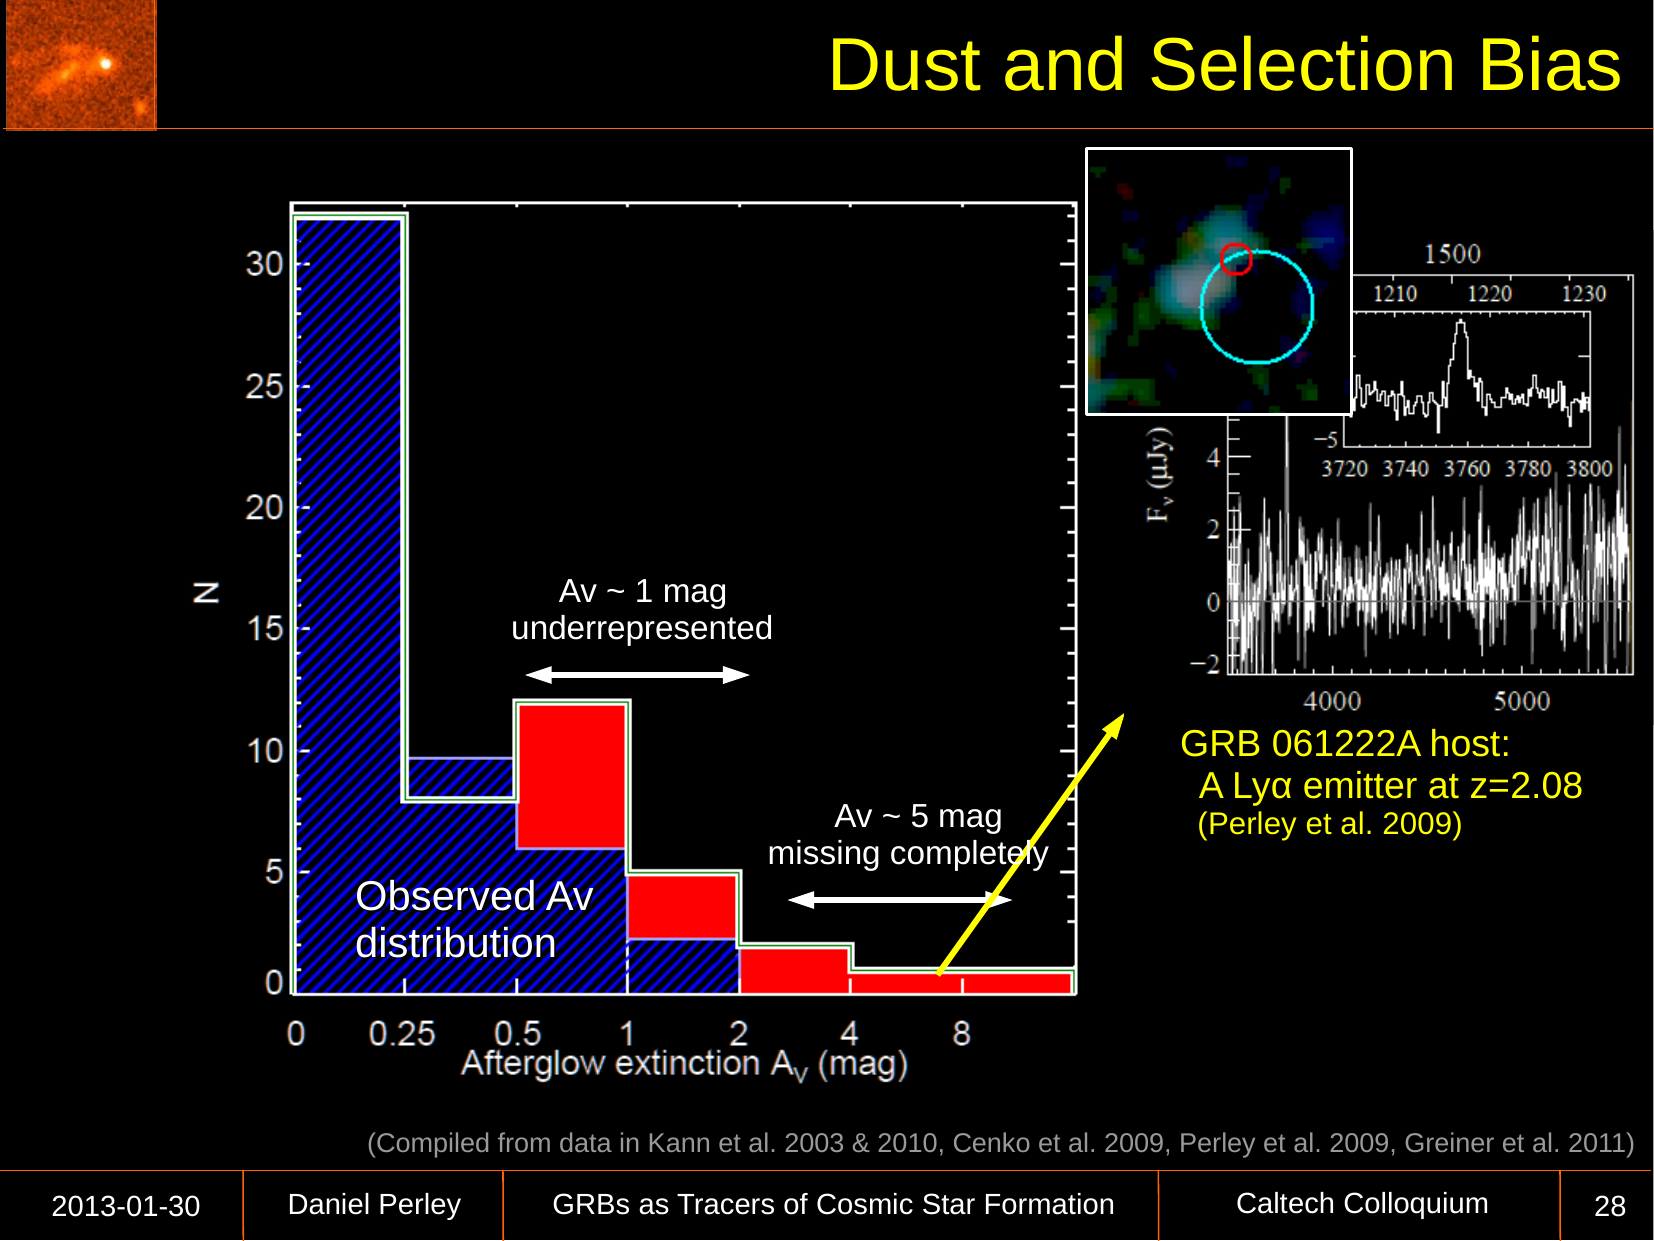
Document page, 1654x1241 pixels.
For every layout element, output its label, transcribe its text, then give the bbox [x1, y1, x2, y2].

text_box Av ~ 5 mag missing completely [750, 787, 1088, 889]
picture [1087, 150, 1351, 413]
picture [7, 0, 154, 128]
text_box Av ~ 1 mag underrepresented [493, 562, 794, 664]
text_box GRB 061222A host: A Lyα emitter at z=2.08 (Perley et al. 2009) [1162, 725, 1613, 853]
text_box Observed Av distribution [337, 862, 638, 977]
picture [1124, 230, 1654, 725]
picture [1077, 771, 1088, 787]
text_box (Compiled from data in Kann et al. 2003 & 2010, Cenko et al. 2009, Perley et al. 2009, Greiner et al. 2011) [349, 1117, 1654, 1169]
title Dust and Selection Bias [187, 21, 1624, 108]
picture [179, 187, 1088, 1088]
